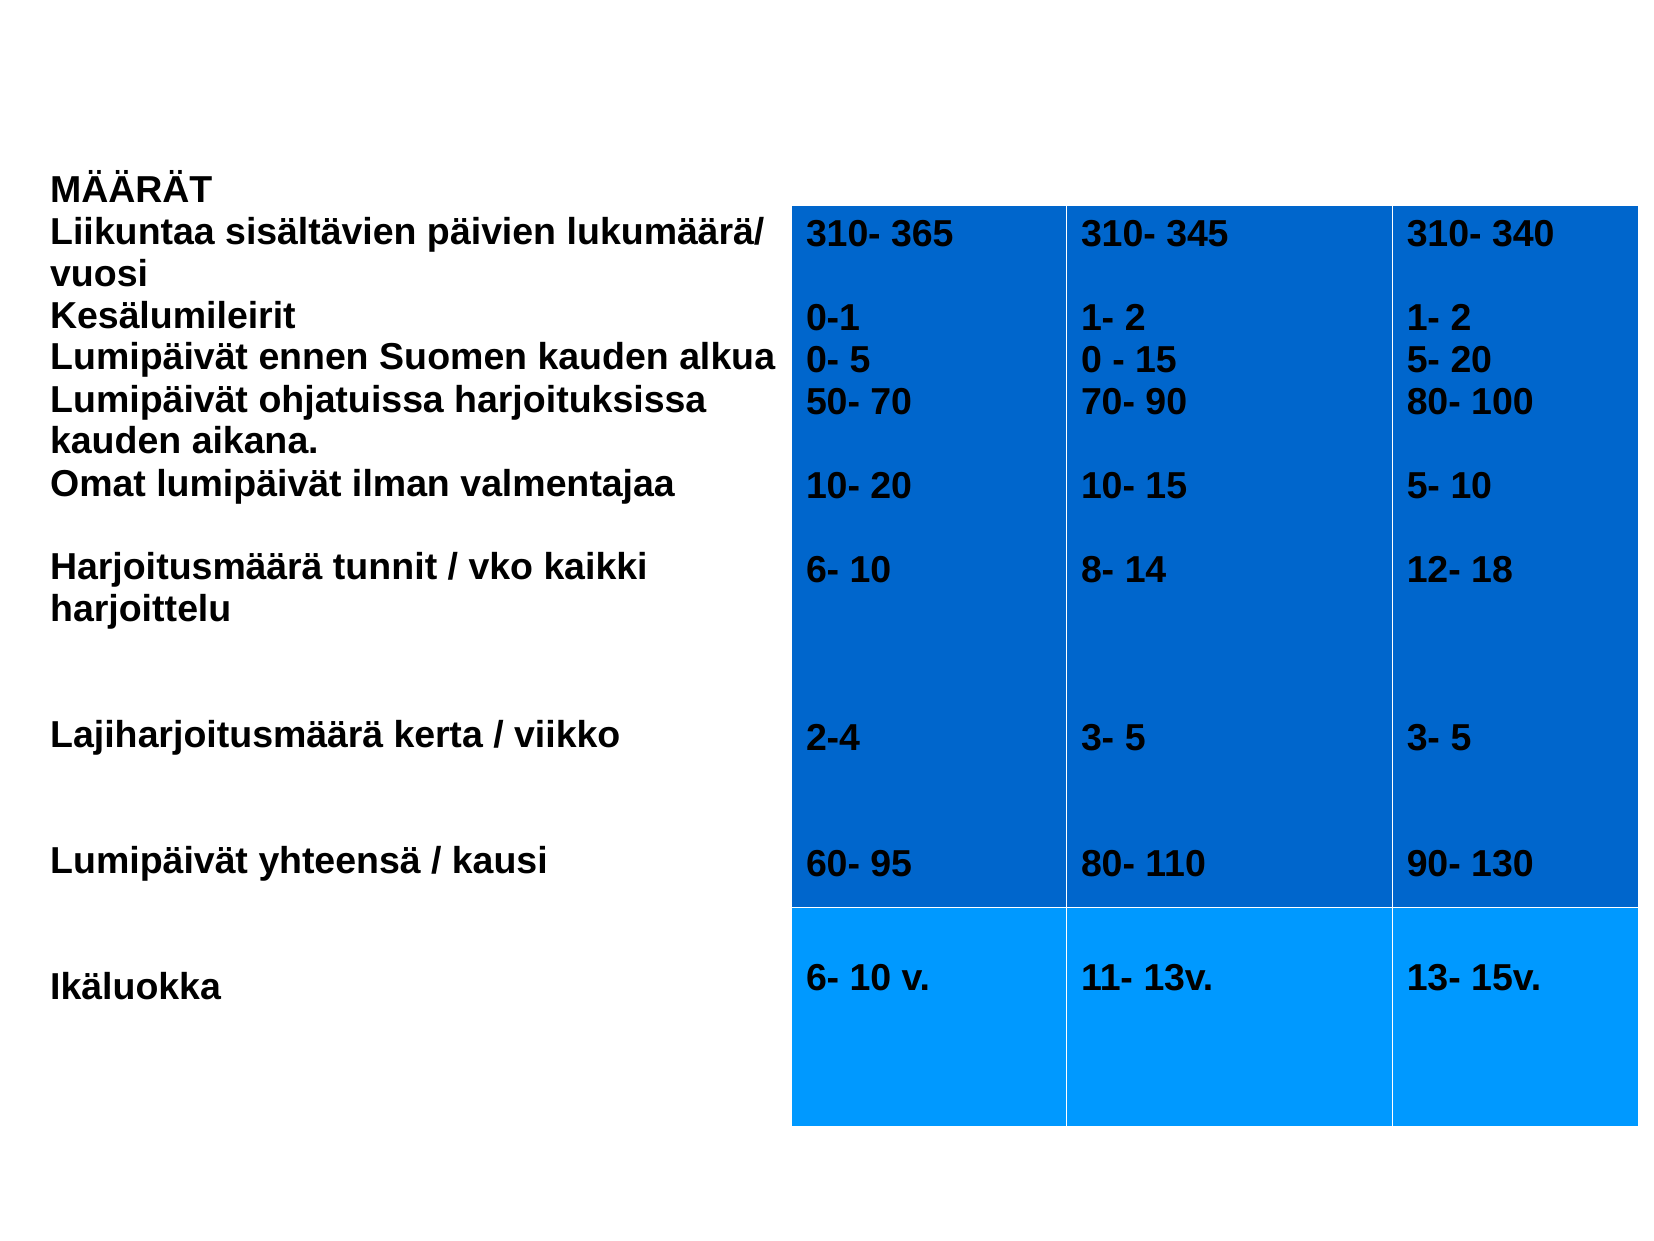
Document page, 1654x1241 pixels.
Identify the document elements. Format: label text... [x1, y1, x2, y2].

table_cell 13- 15v. [1393, 908, 1638, 1126]
table_cell 11- 13v. [1067, 908, 1392, 1126]
text_box MÄÄRÄT Liikuntaa sisältävien päivien lukumäärä/ vuosi Kesälumileirit Lumipäivät ennen Suomen kauden alkua Lumipäivät ohjatuissa harjoituksissa kauden aikana. Omat lumipäivät ilman valmentajaa Harjoitusmäärä tunnit / vko kaikki harjoittelu Lajiharjoitusmäärä kerta / viikko Lumipäivät yhteensä / kausi Ikäluokka [35, 160, 792, 1038]
table_cell 6- 10 v. [792, 908, 1066, 1126]
table_header 310- 345 1- 2 0 - 15 70- 90 10- 15 8- 14 3- 5 80- 110 [1067, 206, 1392, 907]
table_header 310- 340 1- 2 5- 20 80- 100 5- 10 12- 18 3- 5 90- 130 [1393, 206, 1638, 907]
table_header 310- 365 0-1 0- 5 50- 70 10- 20 6- 10 2-4 60- 95 [792, 206, 1066, 907]
